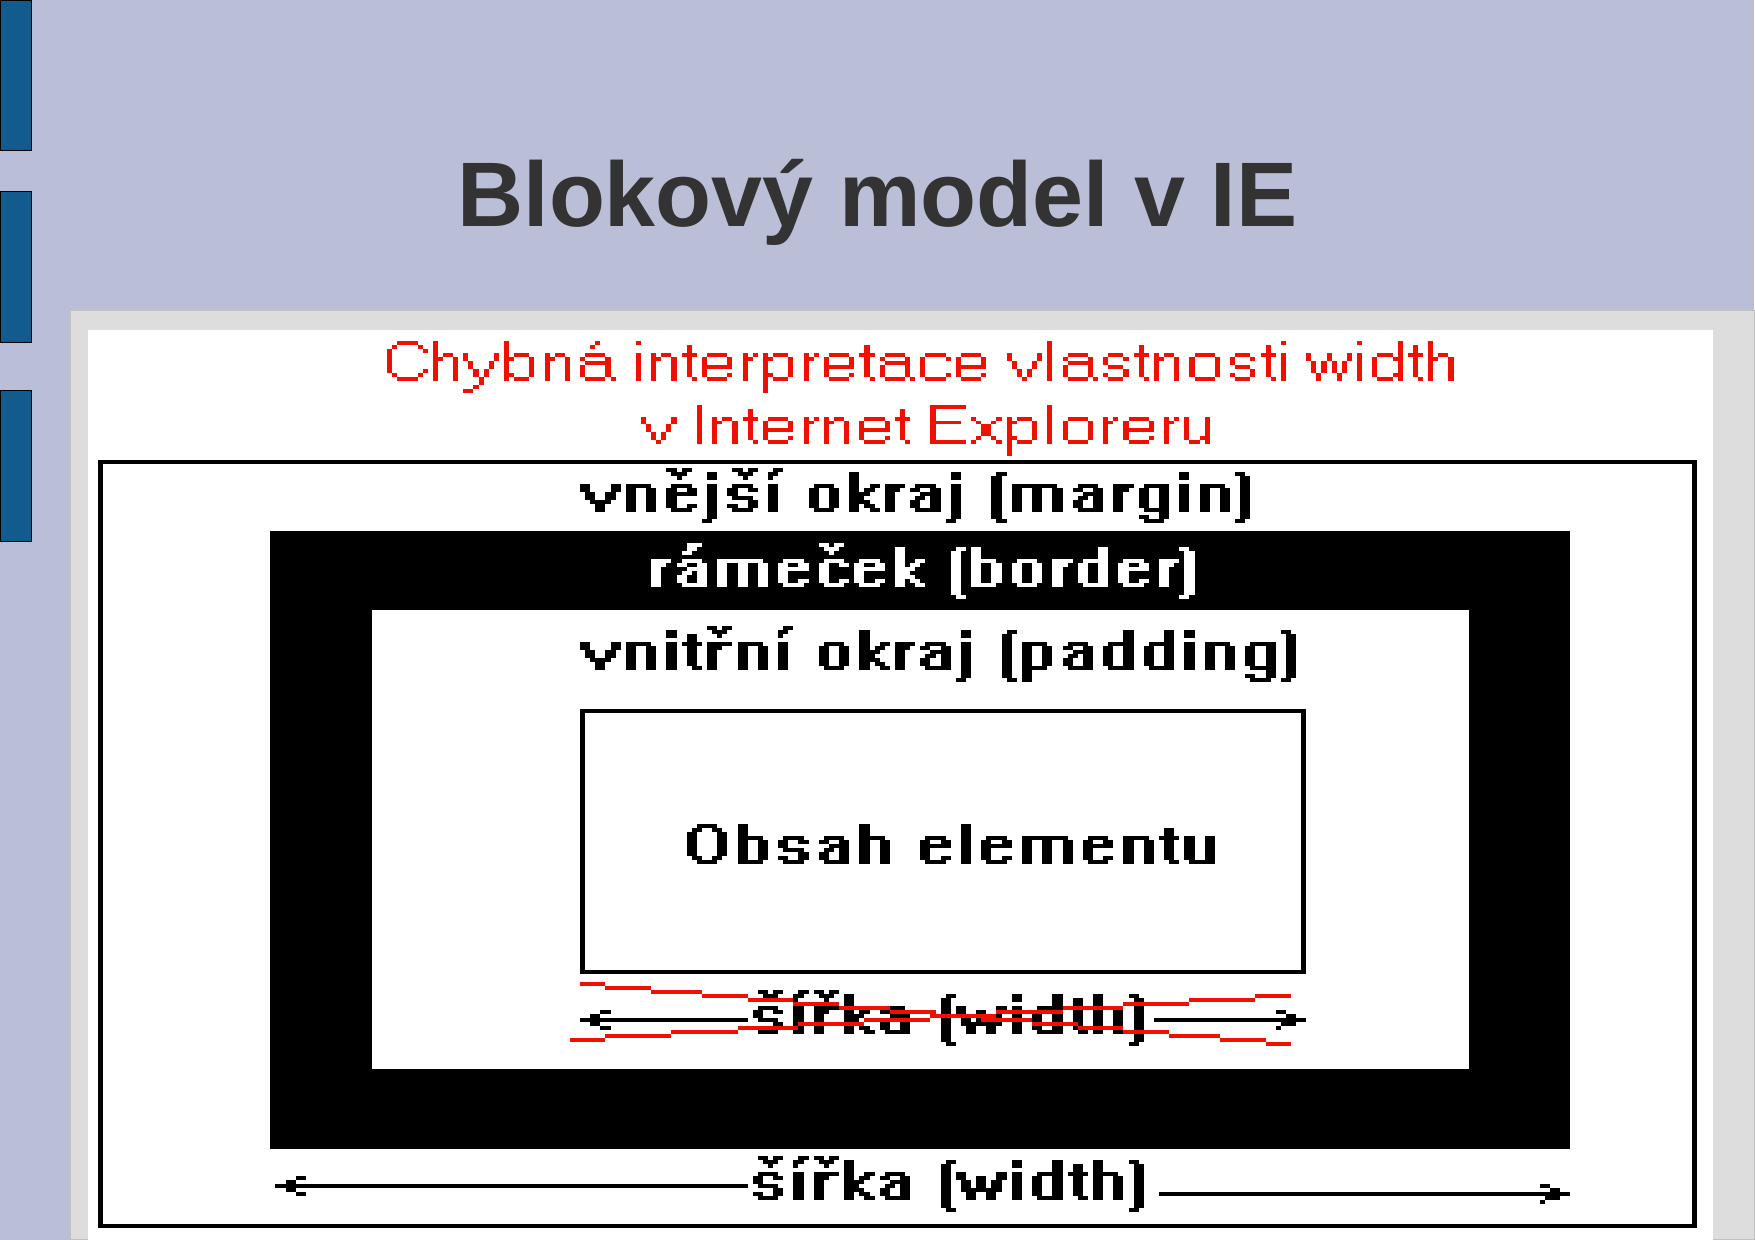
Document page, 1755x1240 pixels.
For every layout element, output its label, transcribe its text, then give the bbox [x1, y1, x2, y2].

picture [88, 330, 1713, 1240]
title Blokový model v IE [128, 91, 1628, 299]
